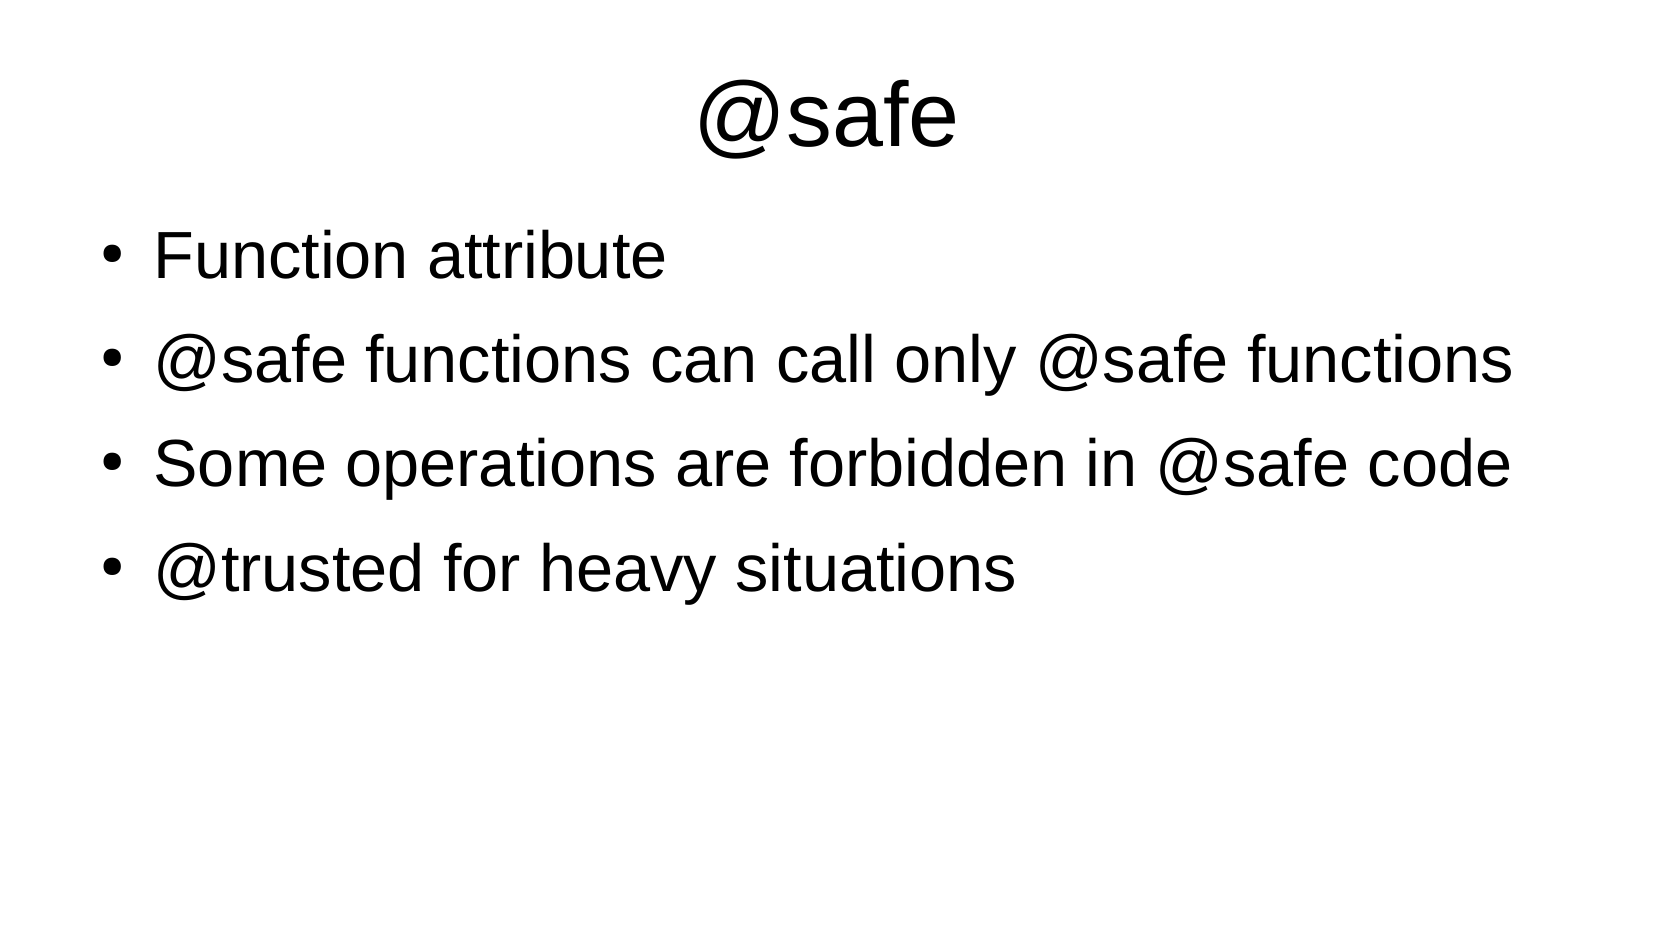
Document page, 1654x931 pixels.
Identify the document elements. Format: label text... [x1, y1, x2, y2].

title @safe [82, 37, 1571, 193]
list Function attribute @safe functions can call only @safe functions Some operations are forbidden in @safe code @trusted for heavy situations [82, 217, 1571, 758]
